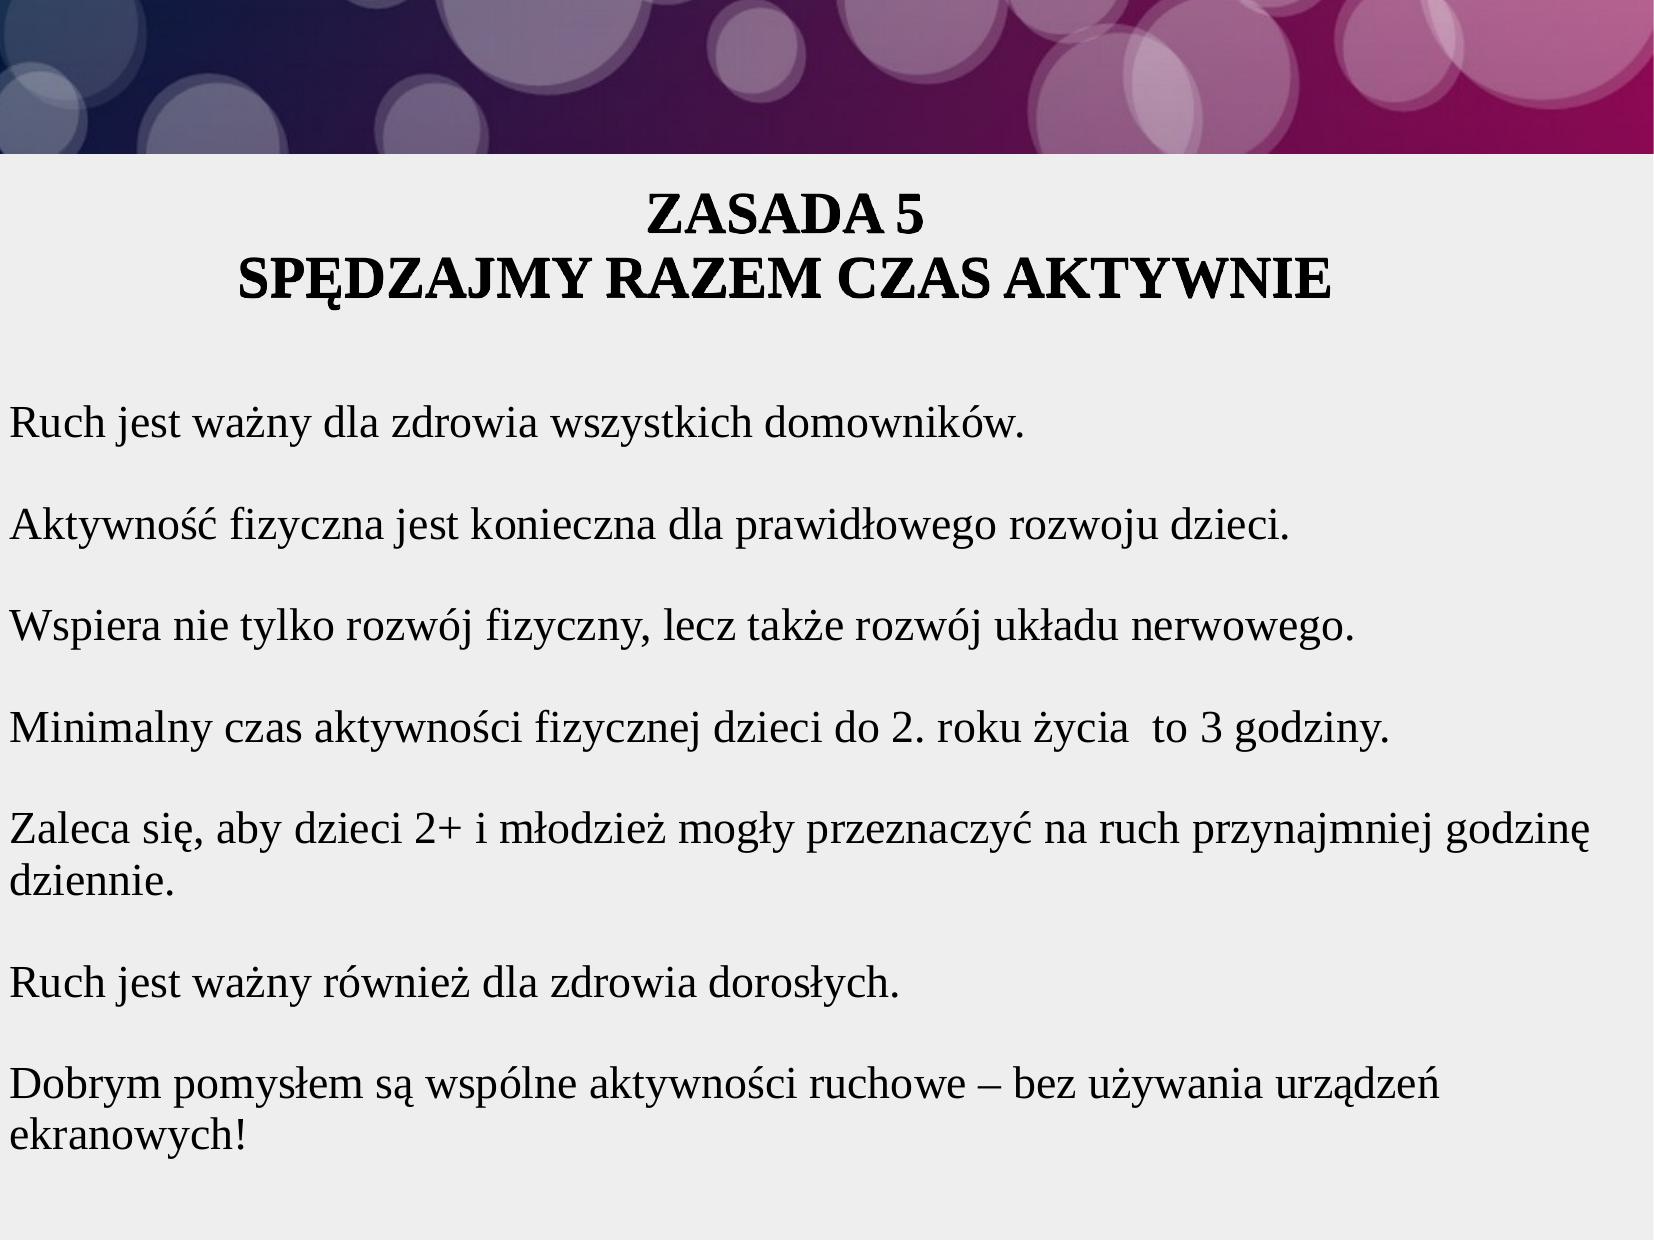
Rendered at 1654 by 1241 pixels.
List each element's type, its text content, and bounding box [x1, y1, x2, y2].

text_box Ruch jest ważny dla zdrowia wszystkich domowników. Aktywność fizyczna jest konieczna dla prawidłowego rozwoju dzieci. Wspiera nie tylko rozwój fizyczny, lecz także rozwój układu nerwowego. Minimalny czas aktywności fizycznej dzieci do 2. roku życia to 3 godziny. Zaleca się, aby dzieci 2+ i młodzież mogły przeznaczyć na ruch przynajmniej godzinę dziennie. Ruch jest ważny również dla zdrowia dorosłych. Dobrym pomysłem są wspólne aktywności ruchowe – bez używania urządzeń ekranowych! [0, 389, 1654, 1167]
title ZASADA 5 SPĘDZAJMY RAZEM CZAS AKTYWNIE [23, 159, 1512, 331]
picture [0, 0, 1654, 154]
